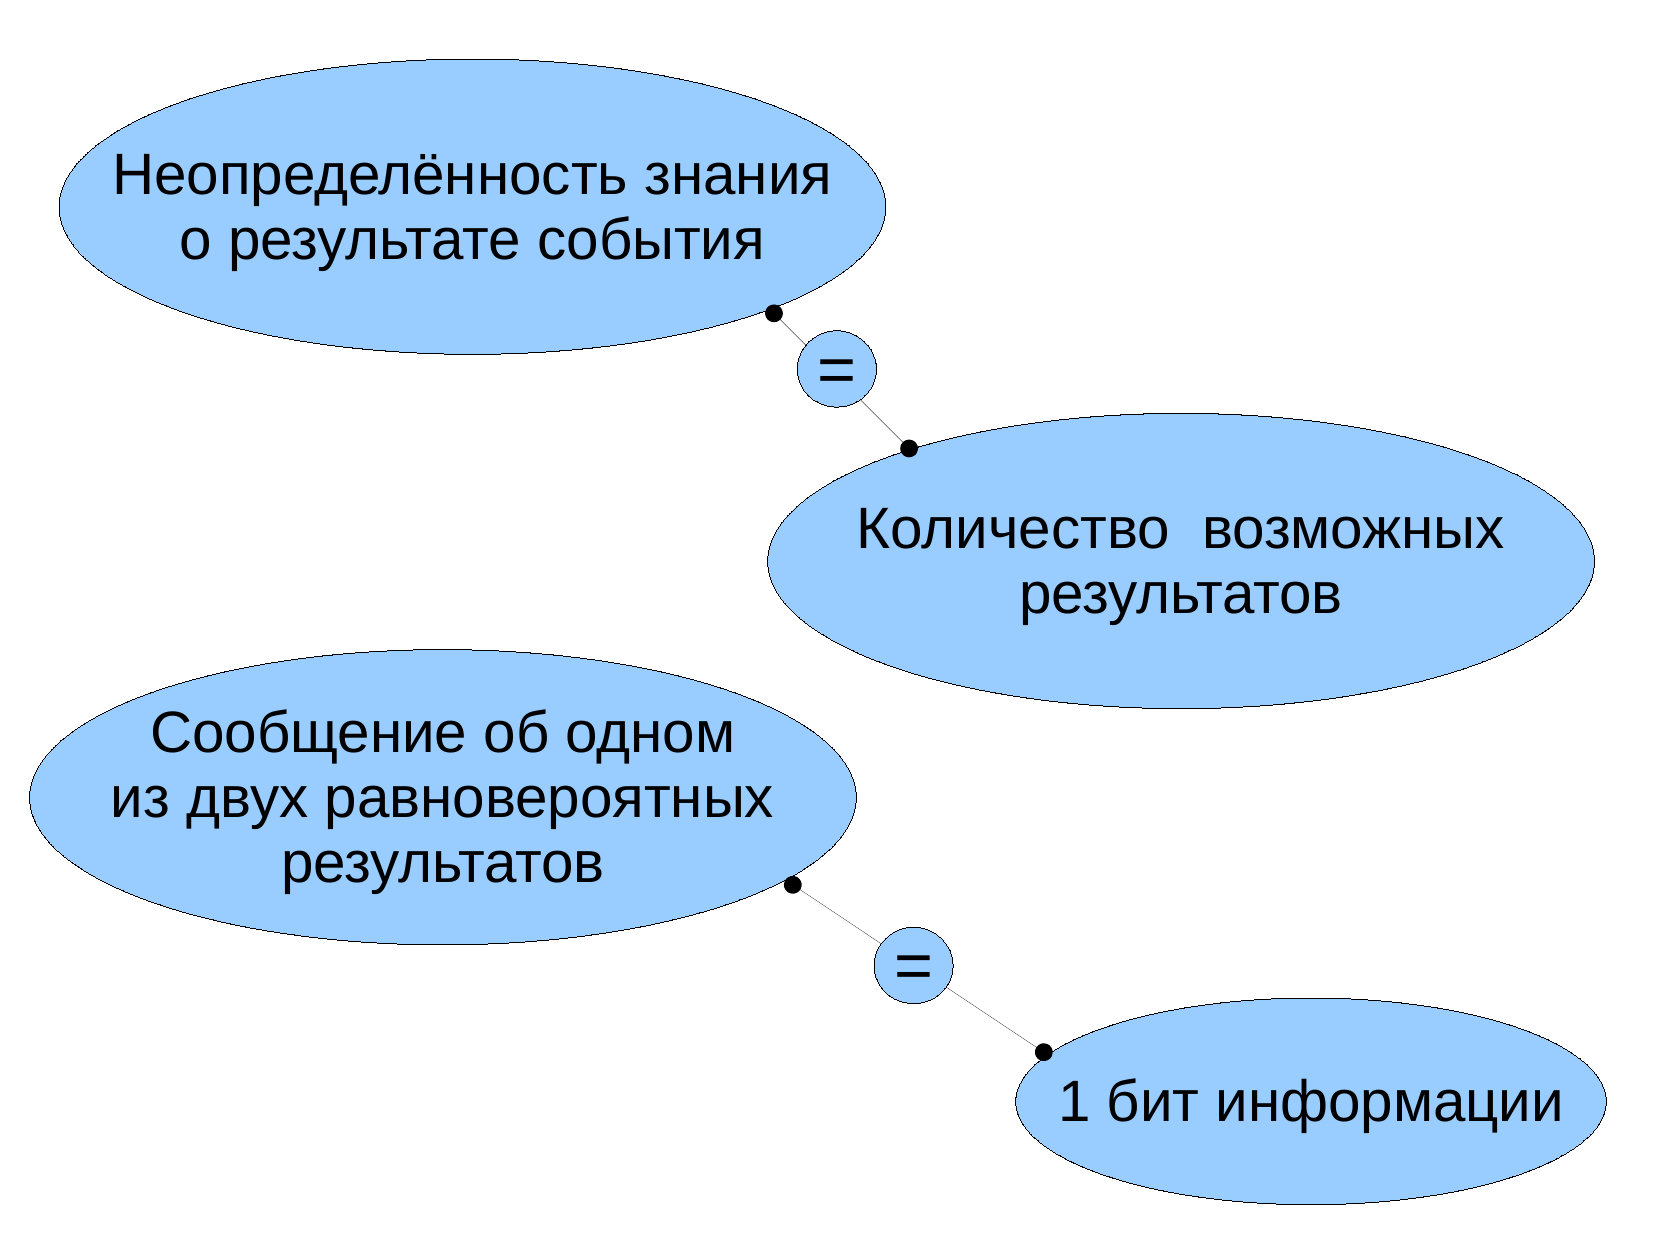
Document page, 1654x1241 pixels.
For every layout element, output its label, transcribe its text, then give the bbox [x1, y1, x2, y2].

text_box = [874, 927, 954, 1004]
text_box Сообщение об одном из двух равновероятных результатов [29, 649, 857, 945]
text_box Неопределённость знания о результате события [59, 59, 886, 355]
text_box 1 бит информации [1015, 998, 1607, 1205]
text_box Количество возможных результатов [767, 413, 1595, 709]
text_box = [797, 330, 877, 408]
